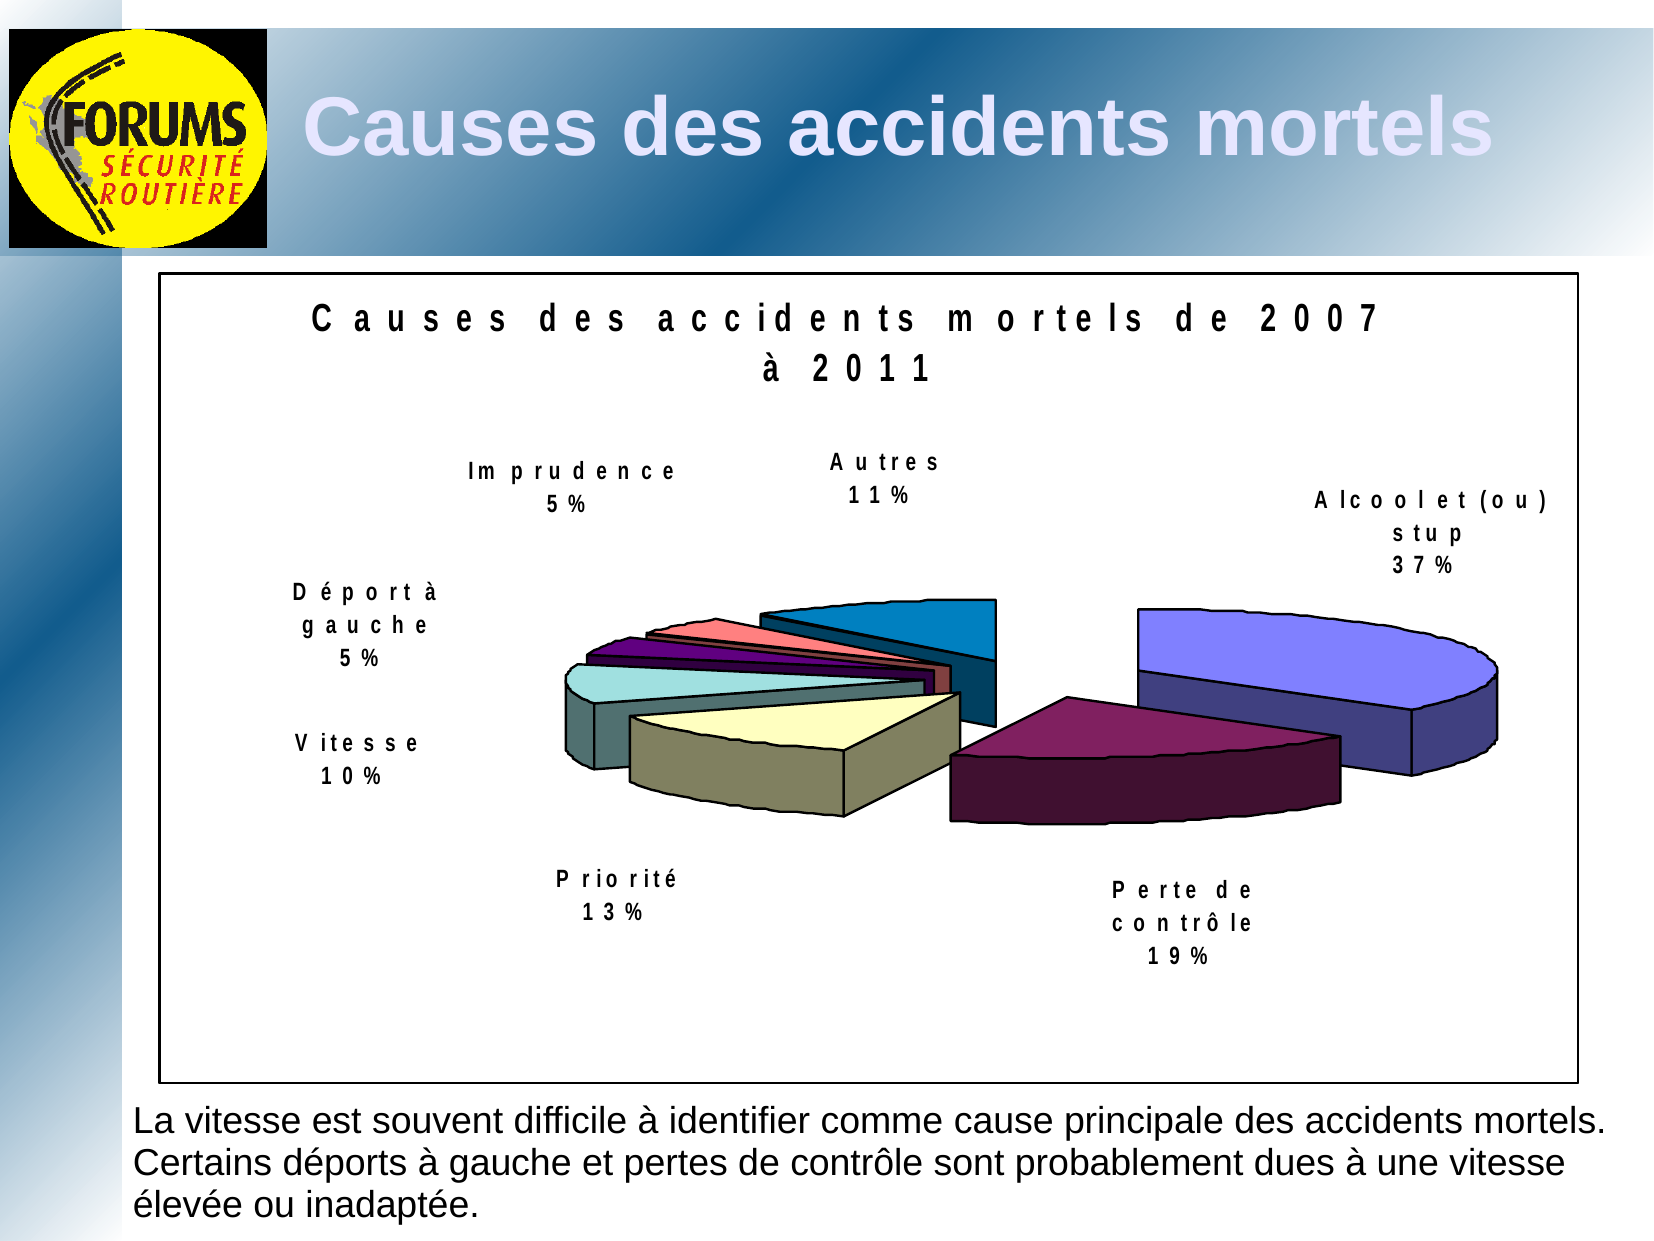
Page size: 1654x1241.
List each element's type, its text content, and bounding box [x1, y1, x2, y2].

title Causes des accidents mortels [123, 79, 1536, 266]
picture [147, 265, 1595, 1093]
text_box La vitesse est souvent difficile à identifier comme cause principale des accidents mortels. Certains déports à gauche et pertes de contrôle sont probablement dues à une vitesse élevée ou inadaptée. [118, 1092, 1625, 1234]
picture [9, 29, 267, 249]
